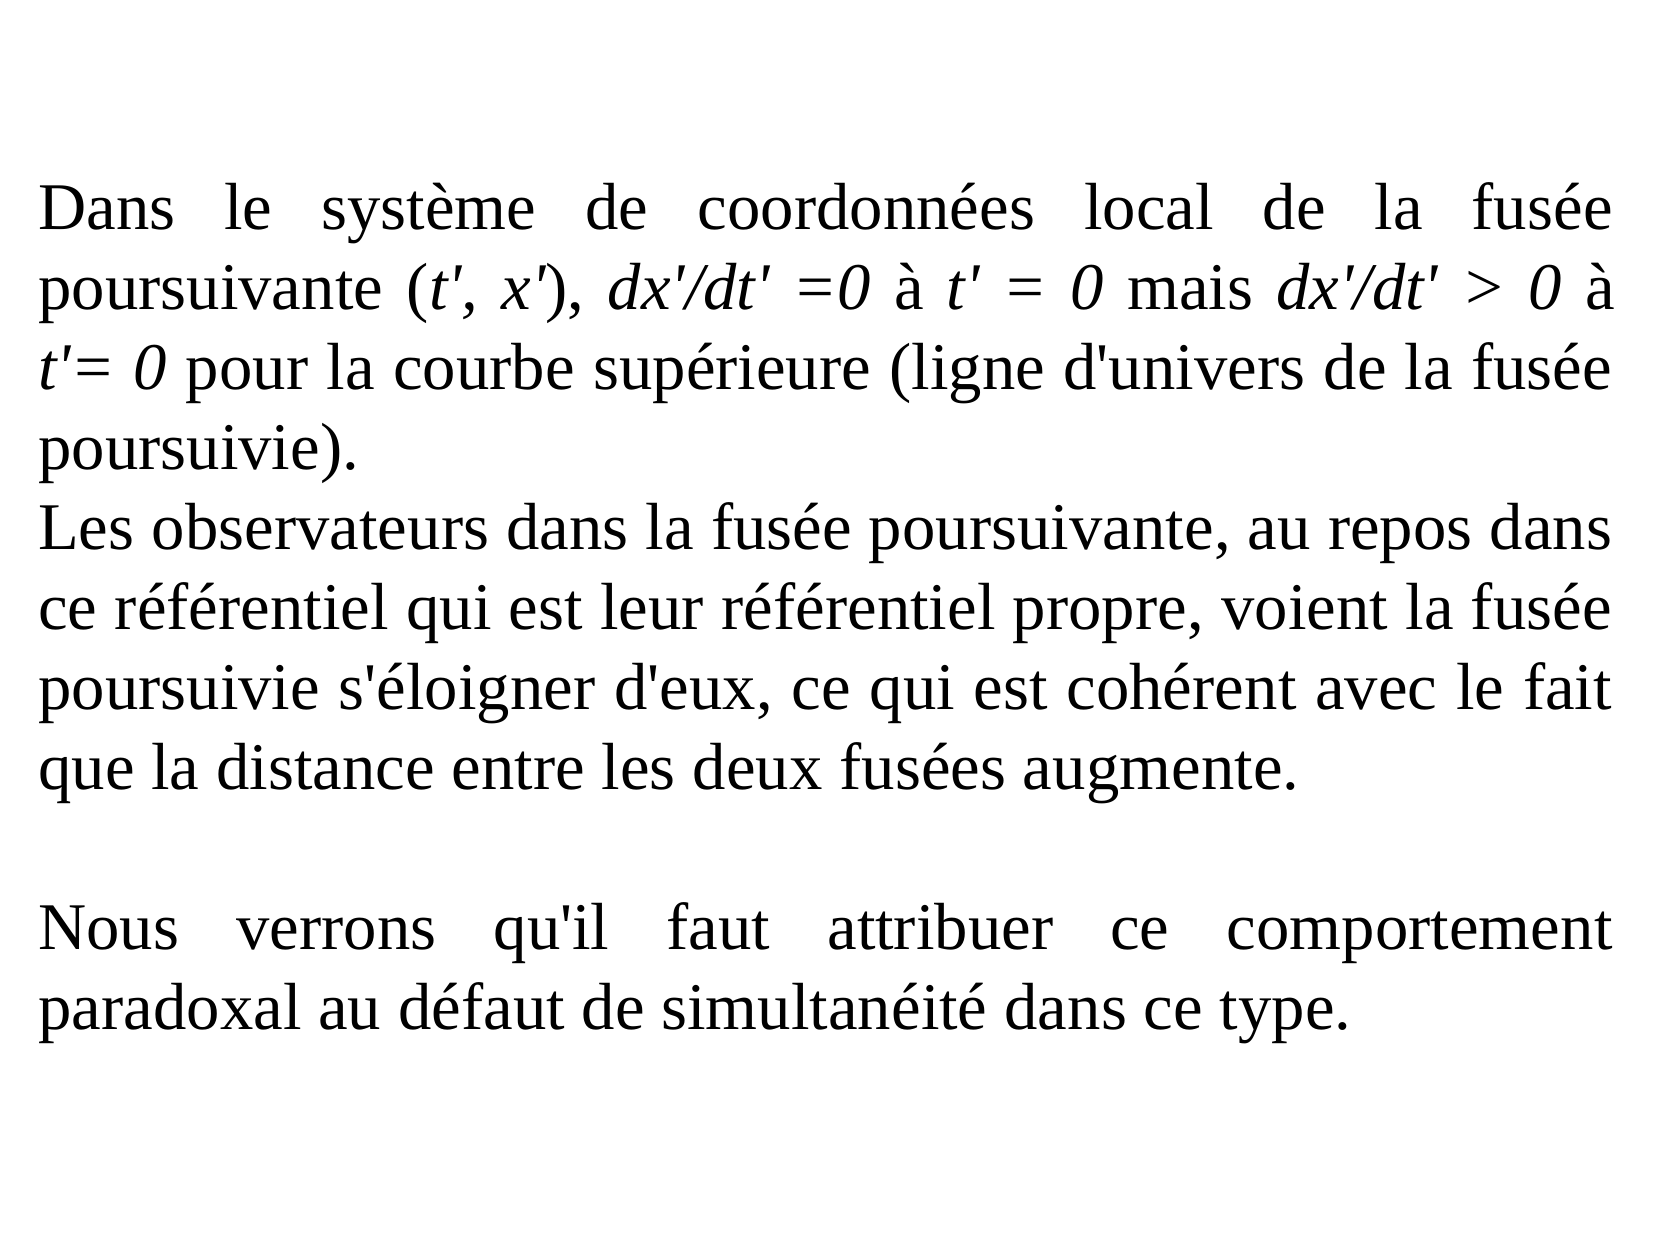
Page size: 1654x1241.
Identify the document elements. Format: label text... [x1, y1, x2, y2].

text_box Dans le système de coordonnées local de la fusée poursuivante (t', x'), dx'/dt' =0 à t' = 0 mais dx'/dt' > 0 à t'= 0 pour la courbe supérieure (ligne d'univers de la fusée poursuivie). Les observateurs dans la fusée poursuivante, au repos dans ce référentiel qui est leur référentiel propre, voient la fusée poursuivie s'éloigner d'eux, ce qui est cohérent avec le fait que la distance entre les deux fusées augmente. Nous verrons qu'il faut attribuer ce comportement paradoxal au défaut de simultanéité dans ce type. [23, 155, 1631, 1060]
